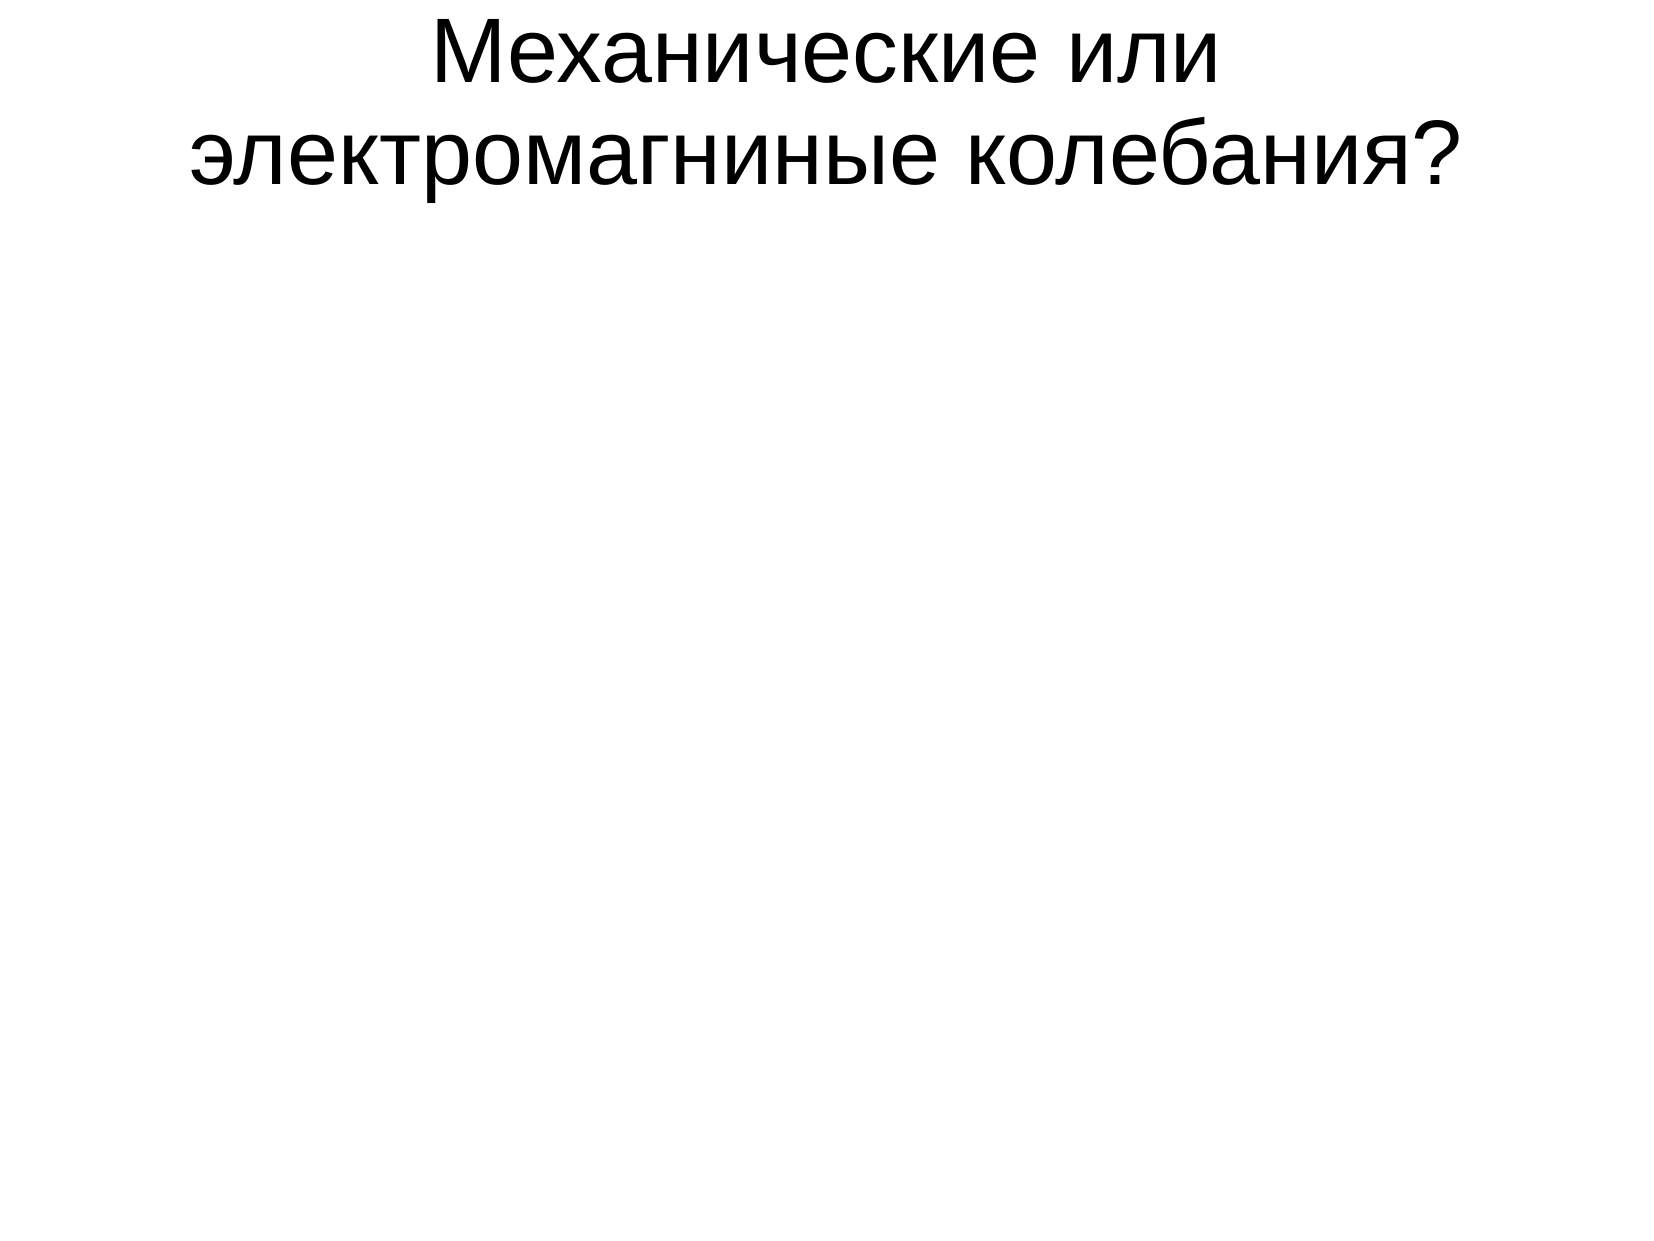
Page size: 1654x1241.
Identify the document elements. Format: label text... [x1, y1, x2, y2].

title Механические или электромагниные колебания? [82, 0, 1571, 308]
